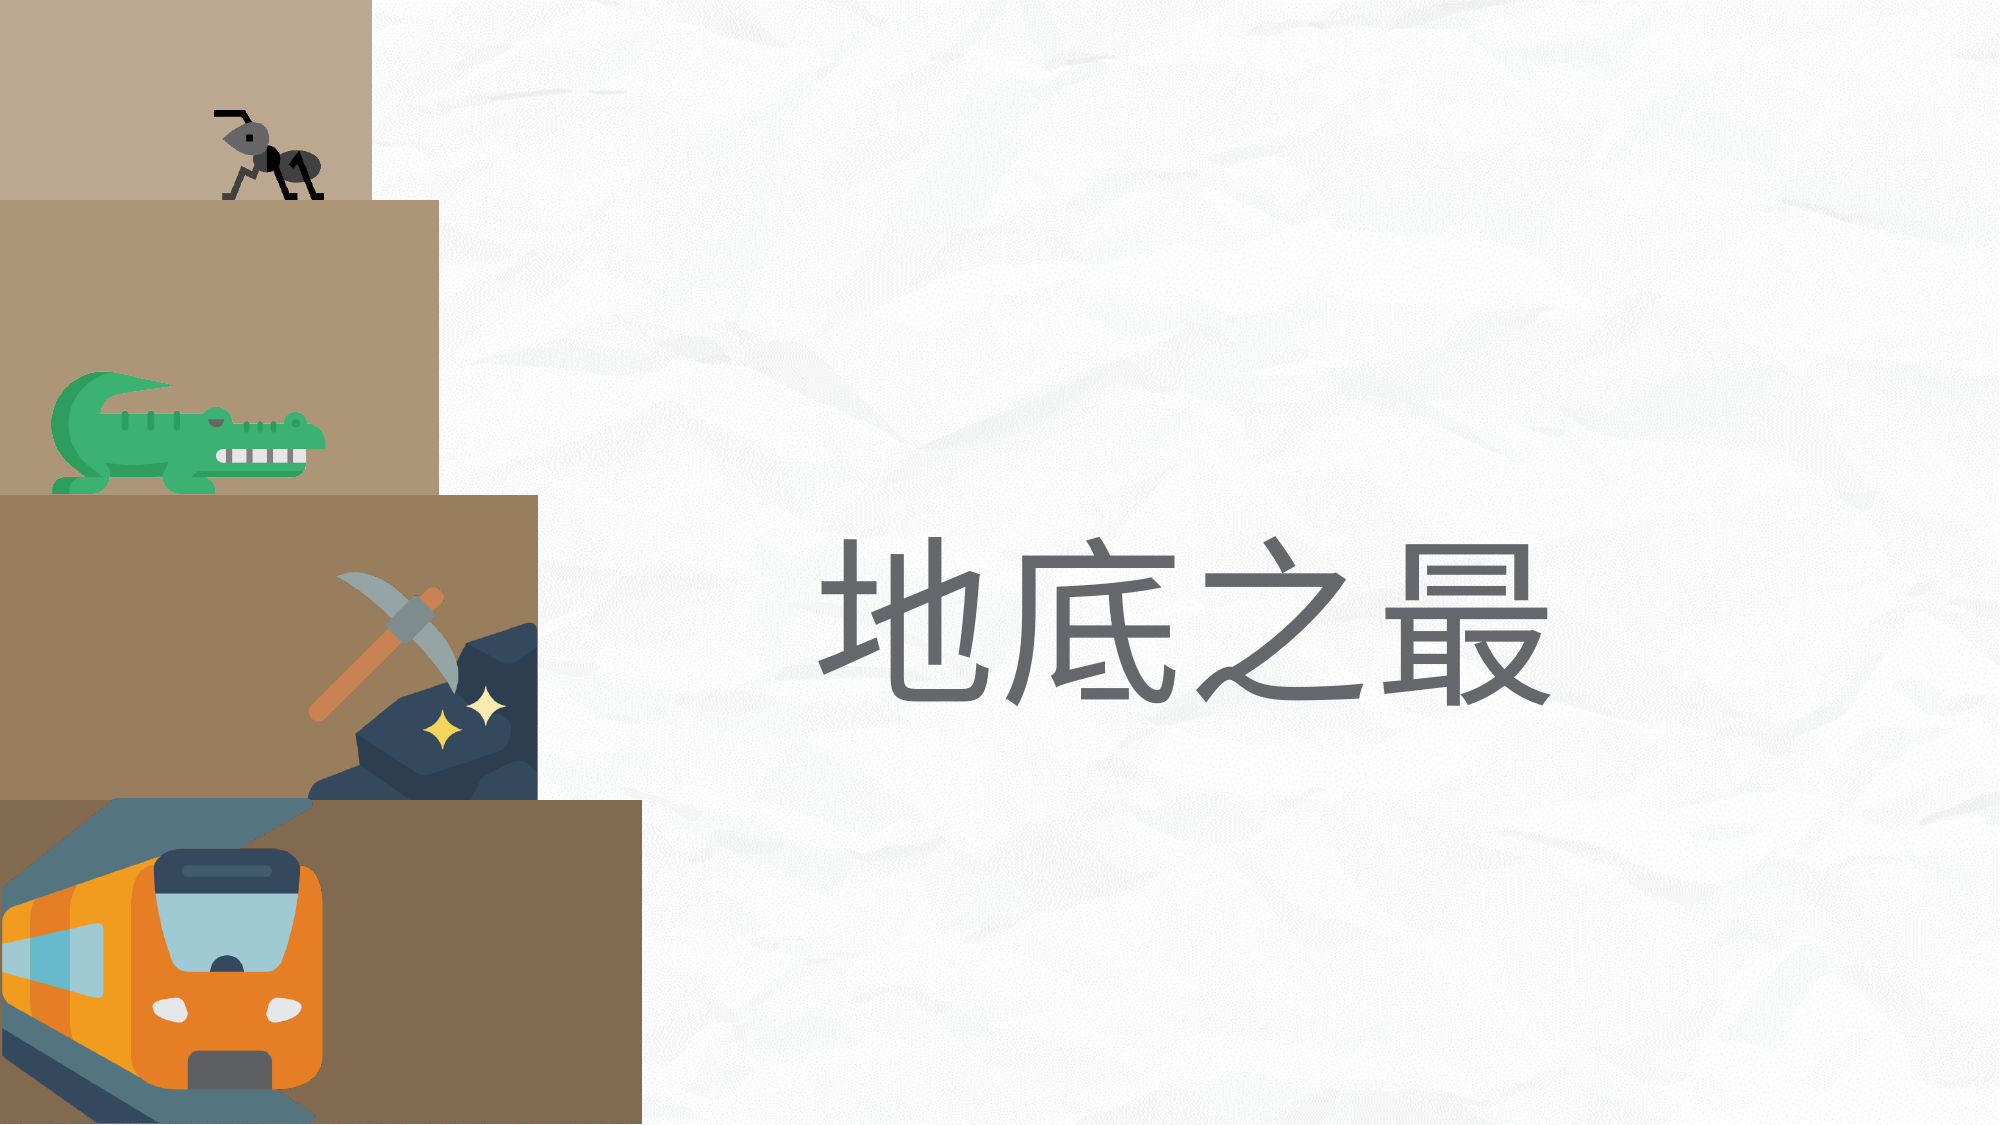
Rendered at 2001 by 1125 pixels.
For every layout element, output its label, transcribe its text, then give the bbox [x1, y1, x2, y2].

text_box 地底之最 [716, 393, 1656, 734]
text_box [0, 0, 642, 1124]
picture [51, 296, 325, 570]
picture [214, 100, 324, 210]
picture [0, 572, 537, 1123]
